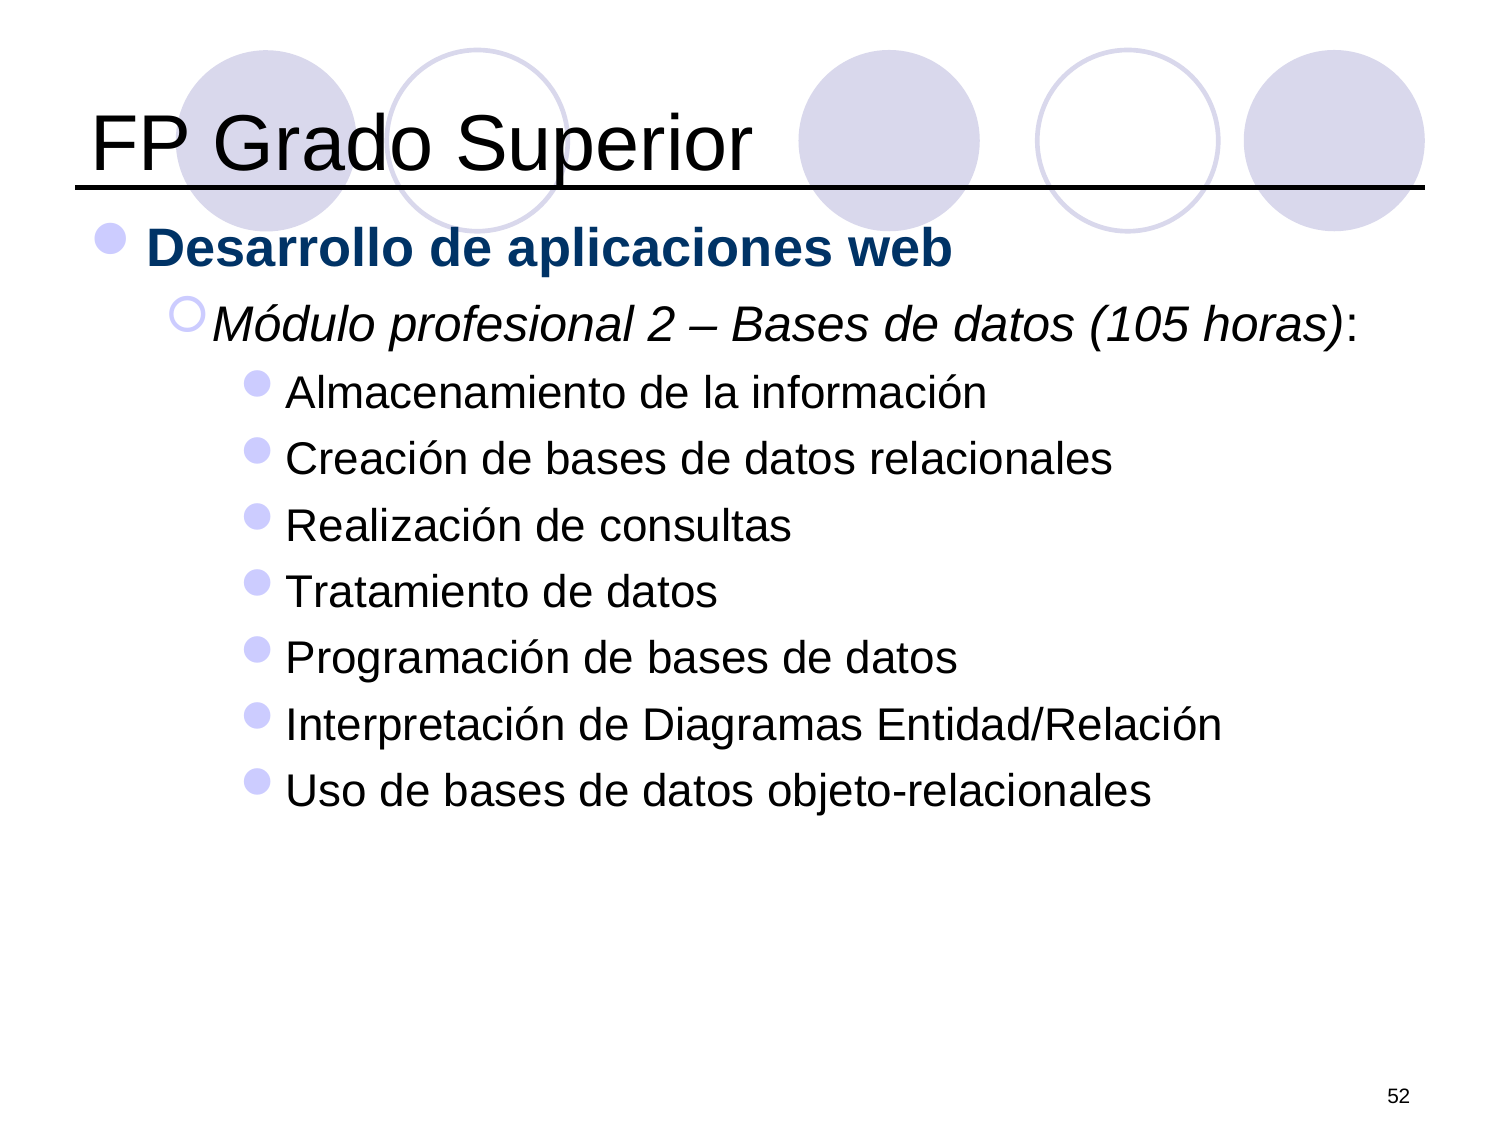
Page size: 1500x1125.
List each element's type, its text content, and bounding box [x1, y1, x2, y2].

title FP Grado Superior [75, 45, 1426, 212]
list Desarrollo de aplicaciones web Módulo profesional 2 – Bases de datos (105 horas): Almacenamiento de la información Creación de bases de datos relacionales Realización de consultas Tratamiento de datos Programación de bases de datos Interpretación de Diagramas Entidad/Relación Uso de bases de datos objeto-relacionales [74, 212, 1450, 1063]
text_box <number> [1074, 1074, 1426, 1101]
